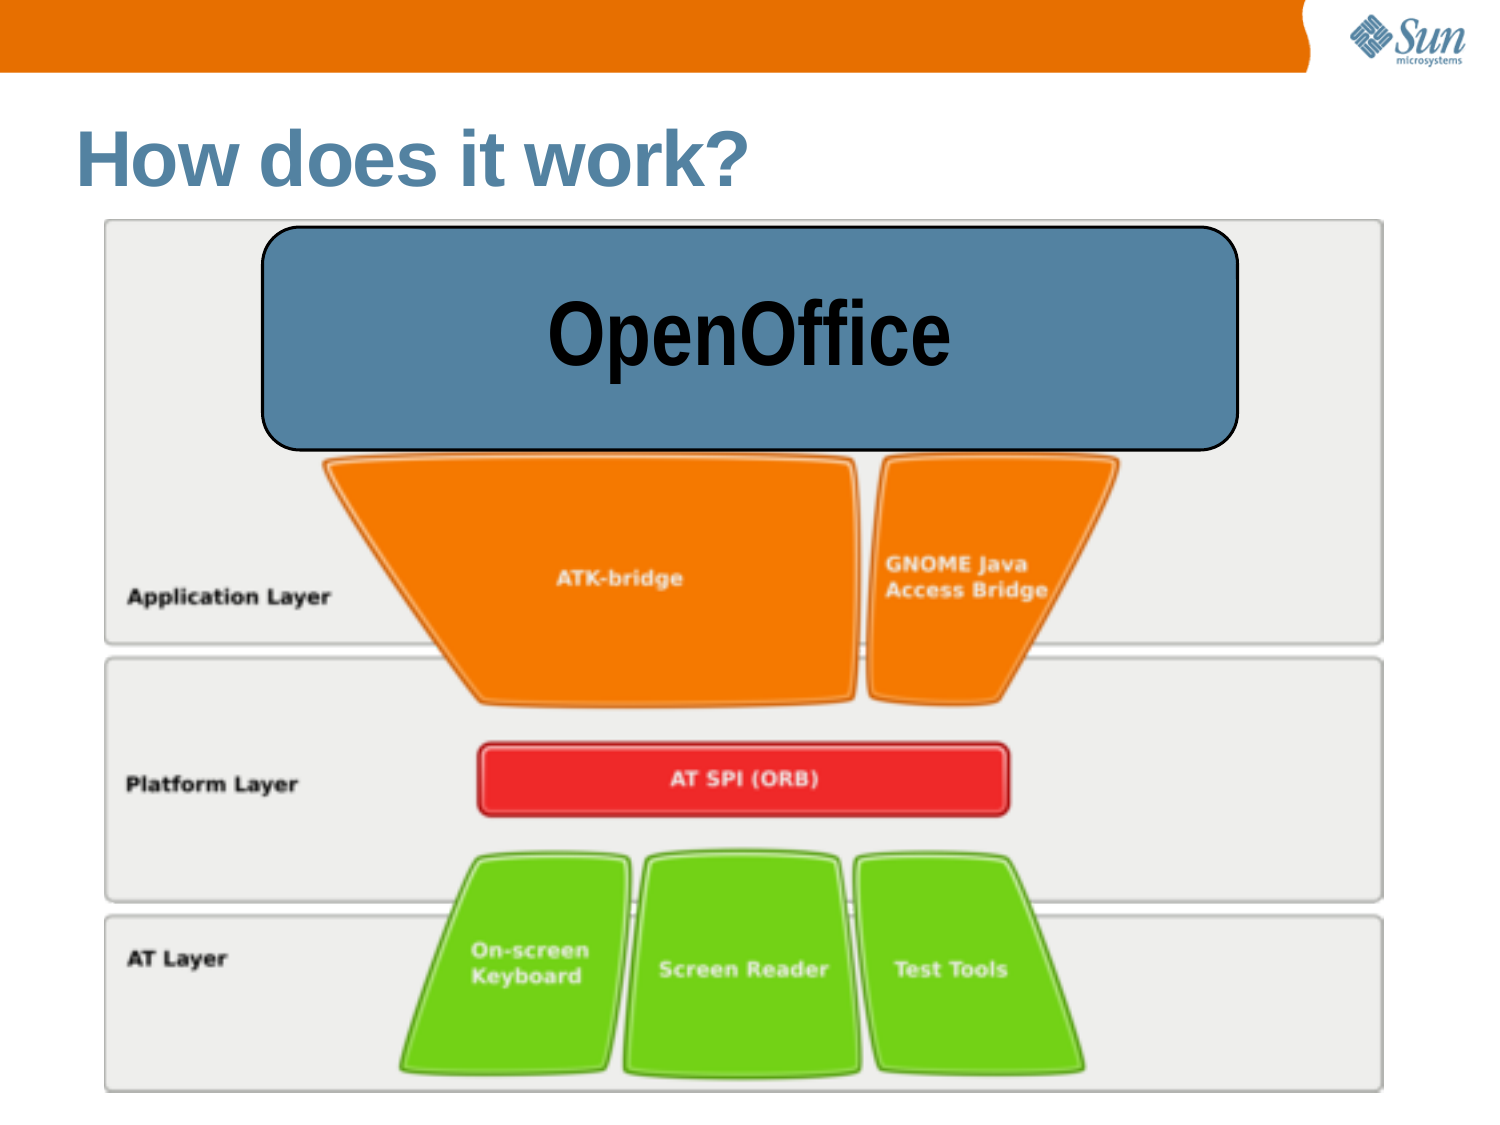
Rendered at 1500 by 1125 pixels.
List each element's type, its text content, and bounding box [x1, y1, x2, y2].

title How does it work? [75, 122, 1438, 228]
picture [0, 0, 1500, 75]
picture [104, 219, 1384, 1093]
text_box OpenOffice [262, 227, 1238, 451]
